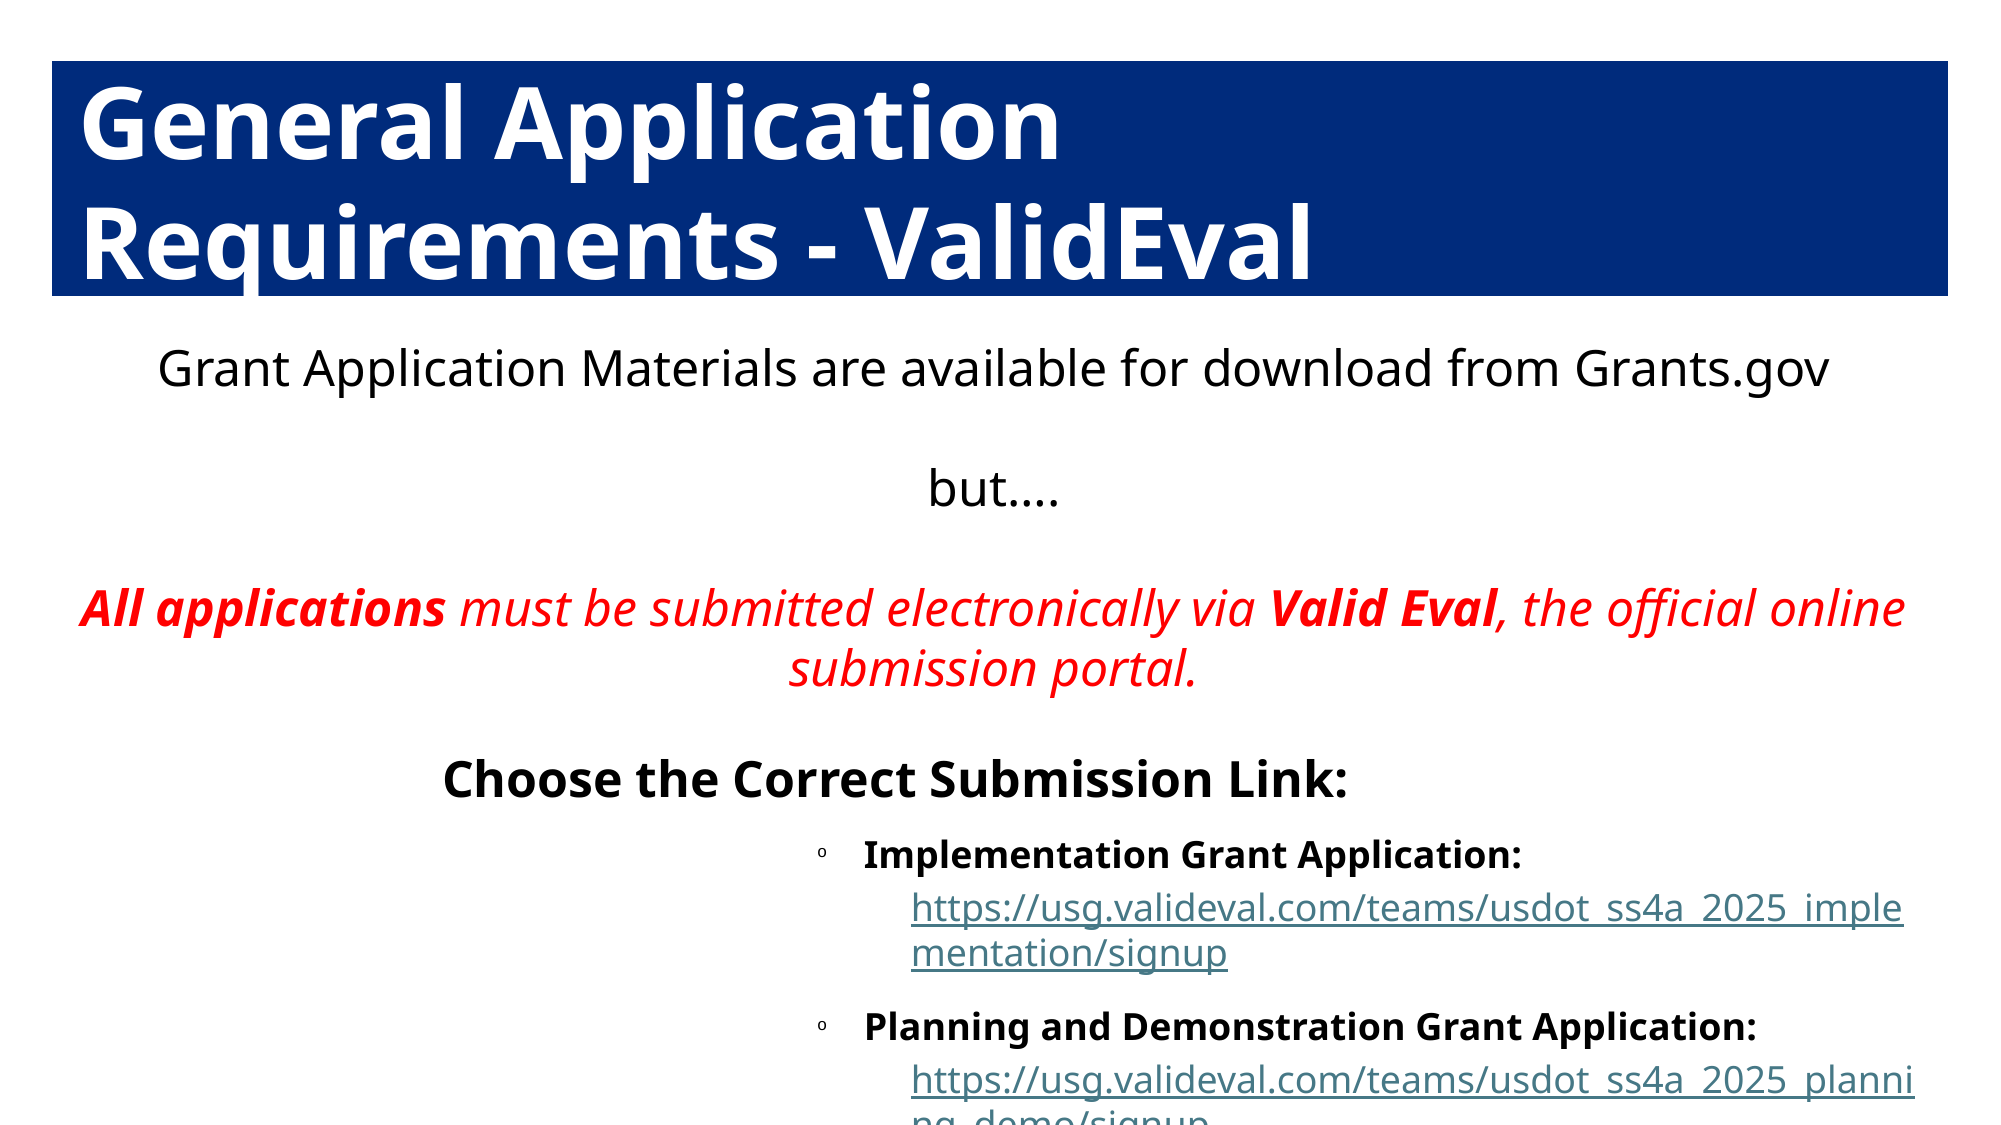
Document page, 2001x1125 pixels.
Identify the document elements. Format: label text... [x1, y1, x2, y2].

text_box Grant Application Materials are available for download from Grants.gov but…. All applications must be submitted electronically via Valid Eval, the official online submission portal. Choose the Correct Submission Link: Implementation Grant Application: https://usg.valideval.com/teams/usdot_ss4a_2025_implementation/signup Planning and Demonstration Grant Application: https://usg.valideval.com/teams/usdot_ss4a_2025_planning_demo/signup [52, 328, 1937, 1125]
text_box [1687, 61, 1948, 296]
text_box [52, 61, 63, 296]
text_box General Application Requirements - ValidEval [63, 51, 1687, 310]
